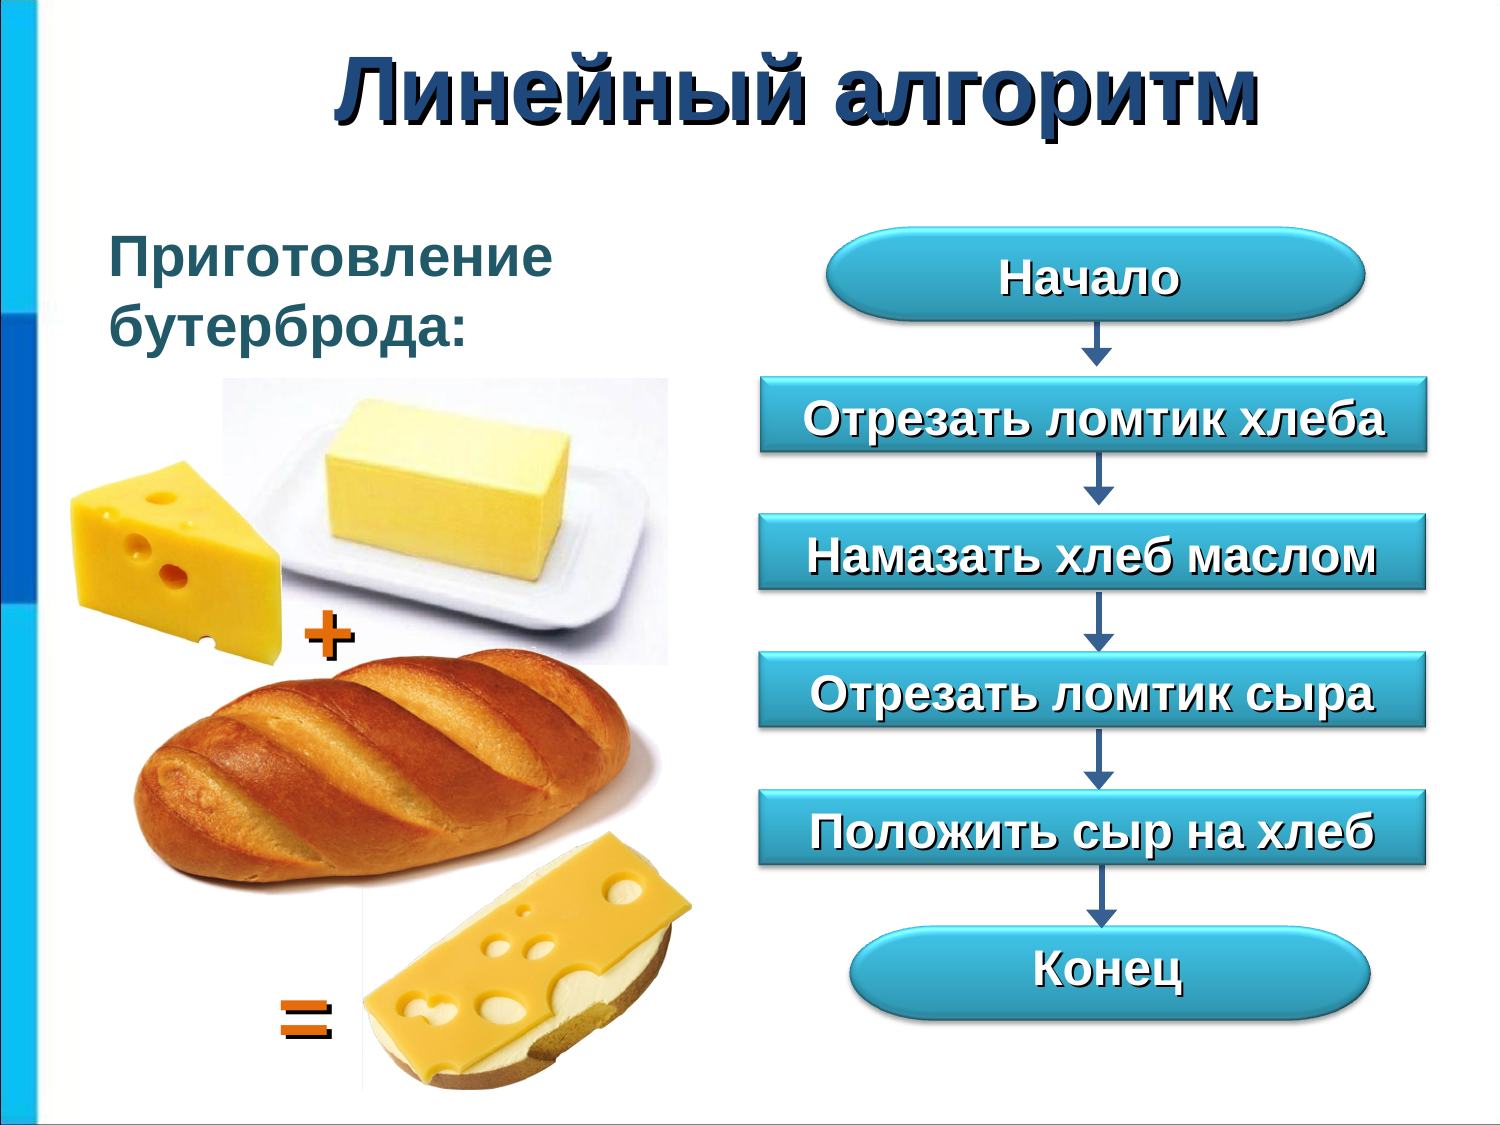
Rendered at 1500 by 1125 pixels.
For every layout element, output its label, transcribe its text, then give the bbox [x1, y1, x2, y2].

text_box Конец [1017, 927, 1213, 1004]
picture [0, 0, 1500, 1125]
text_box Приготовление бутерброда: [93, 210, 610, 367]
text_box Положить сыр на хлеб [759, 790, 1424, 866]
text_box = [257, 949, 352, 1075]
title Линейный алгоритм [171, 0, 1425, 169]
text_box Намазать хлеб маслом [759, 514, 1424, 591]
text_box Отрезать ломтик сыра [759, 652, 1424, 728]
text_box + [281, 565, 376, 691]
text_box Начало [853, 241, 1339, 308]
text_box Отрезать ломтик хлеба [761, 377, 1427, 453]
